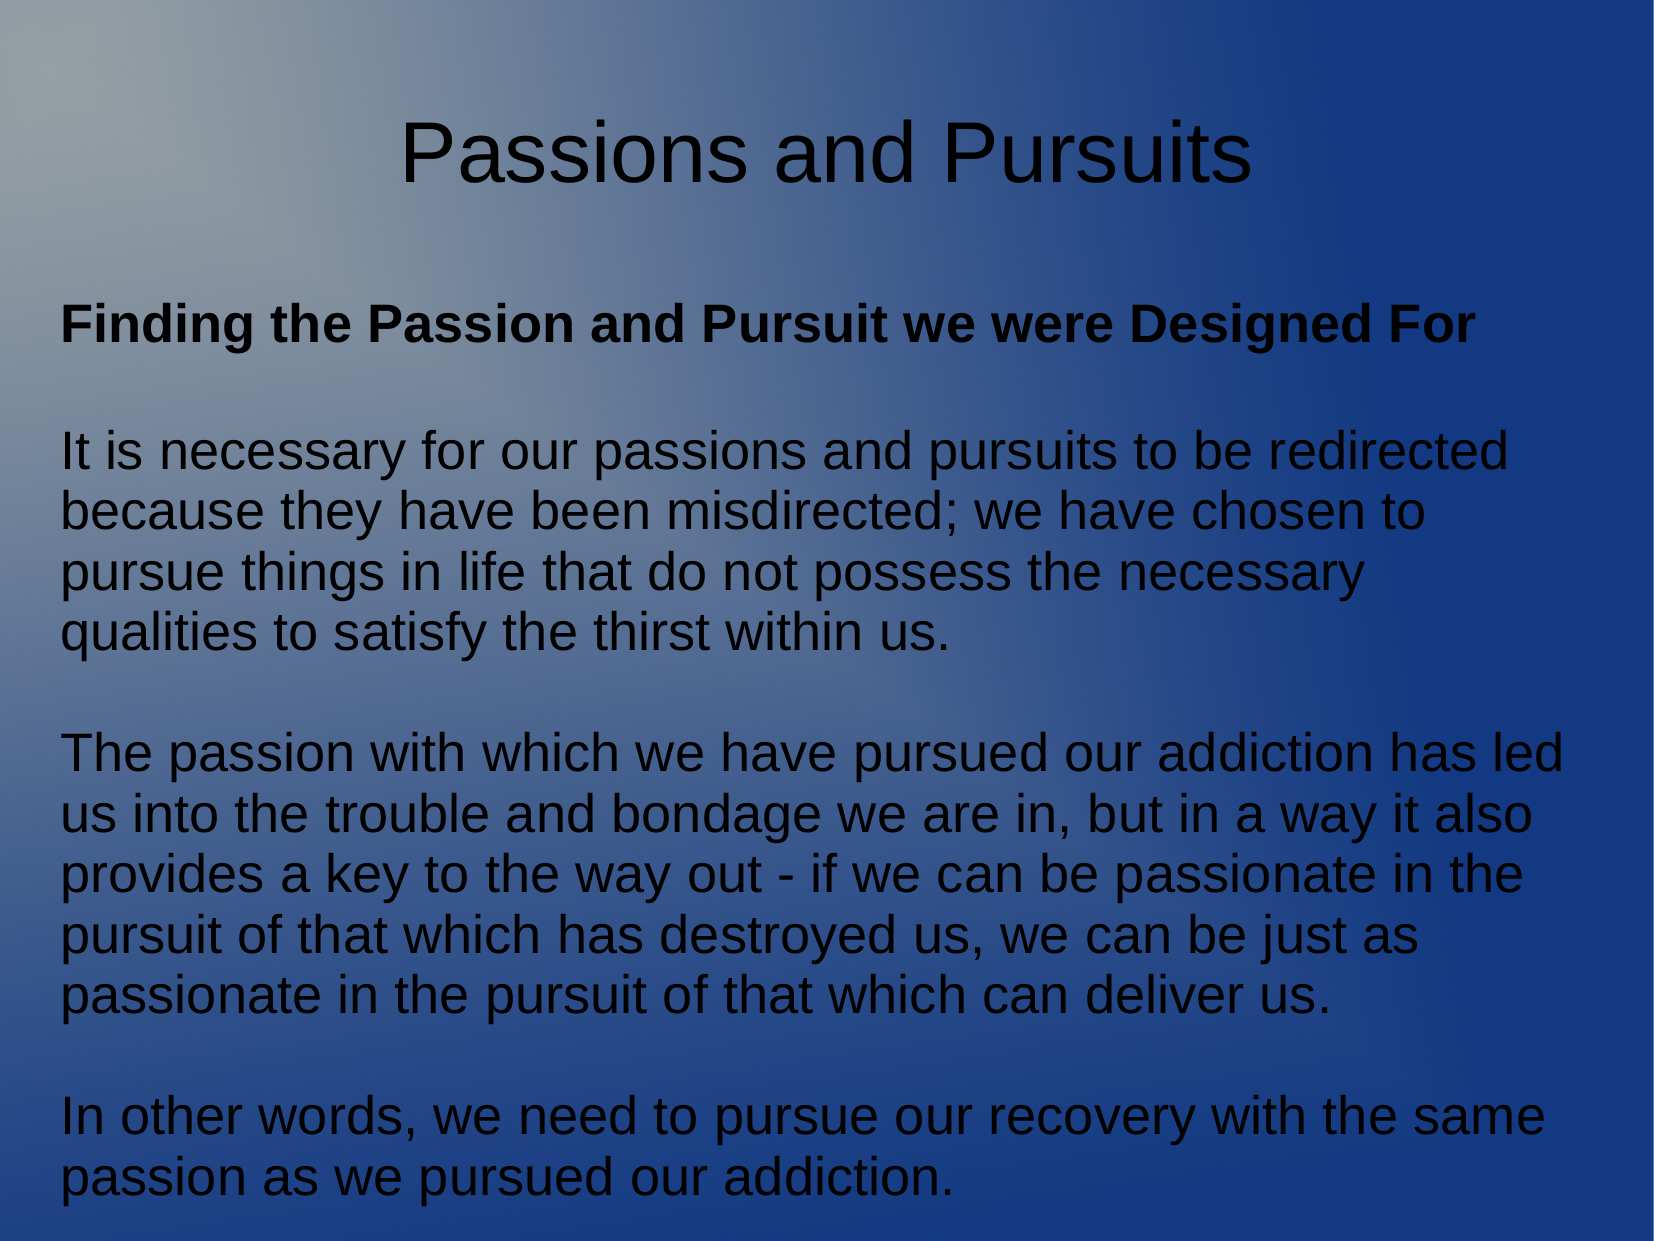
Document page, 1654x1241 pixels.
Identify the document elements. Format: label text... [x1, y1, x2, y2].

subtitle Finding the Passion and Pursuit we were Designed For It is necessary for our passions and pursuits to be redirected because they have been misdirected; we have chosen to pursue things in life that do not possess the necessary qualities to satisfy the thirst within us. The passion with which we have pursued our addiction has led us into the trouble and bondage we are in, but in a way it also provides a key to the way out - if we can be passionate in the pursuit of that which has destroyed us, we can be just as passionate in the pursuit of that which can deliver us. In other words, we need to pursue our recovery with the same passion as we pursued our addiction. [60, 290, 1571, 1241]
title Passions and Pursuits [82, 49, 1571, 257]
picture [0, 0, 1654, 1241]
